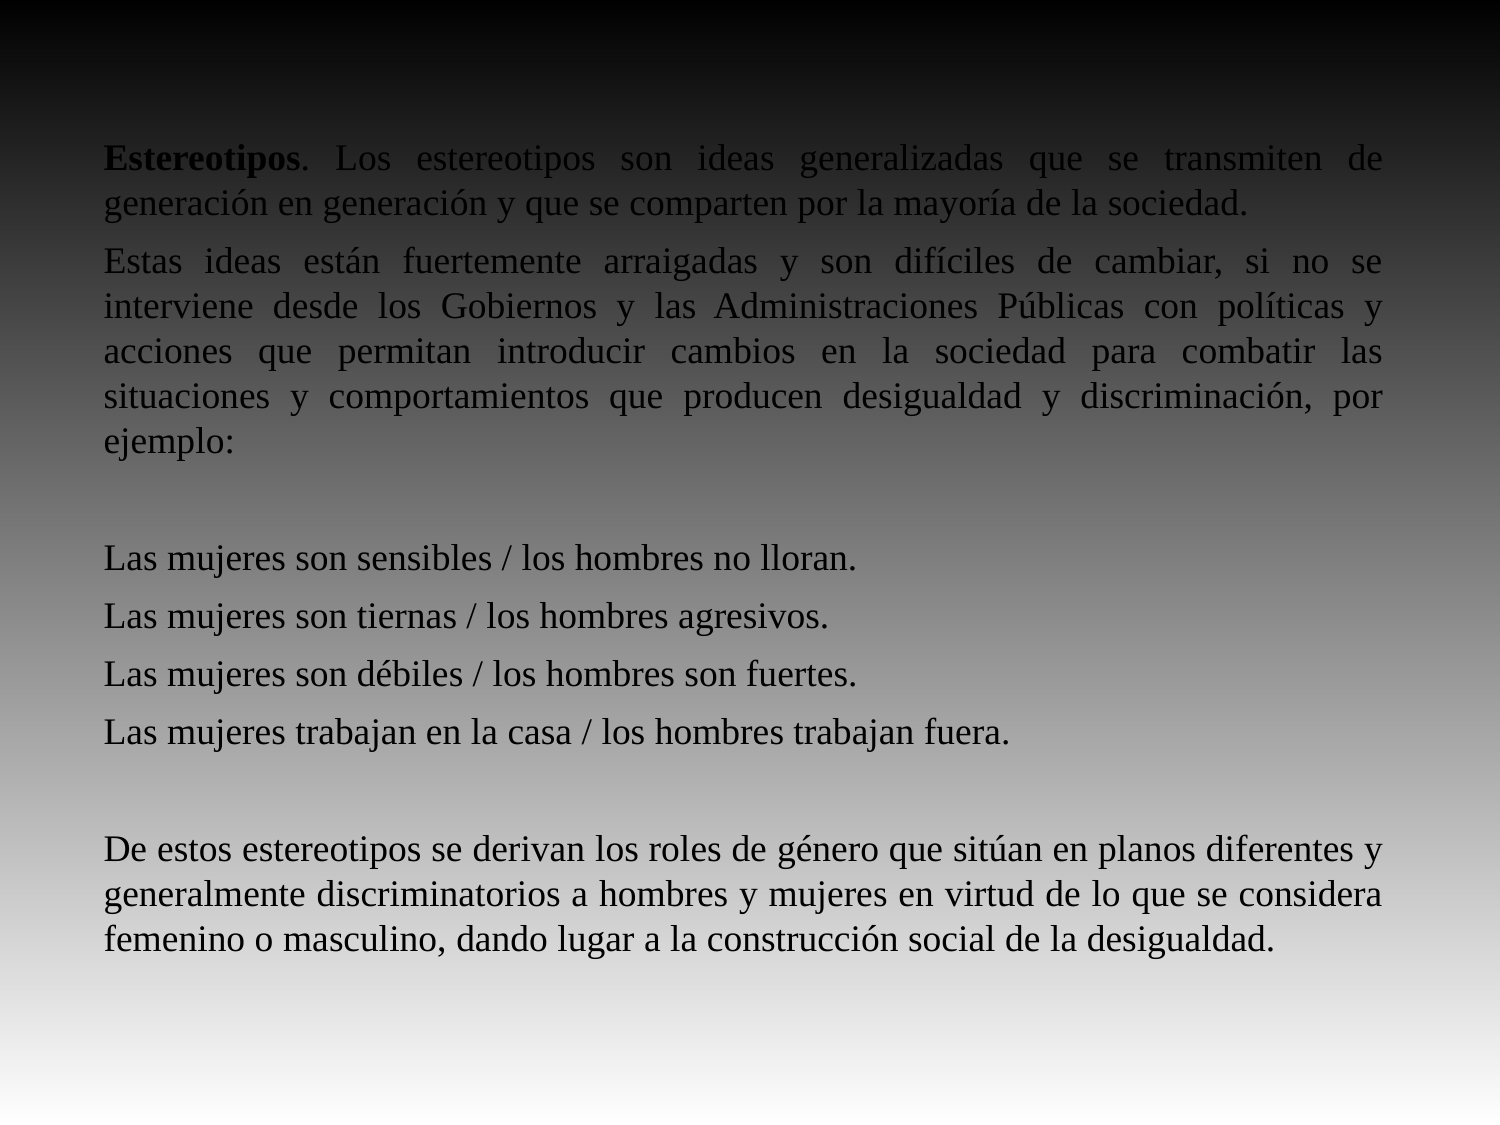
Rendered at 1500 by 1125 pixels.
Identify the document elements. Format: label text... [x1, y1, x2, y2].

text_box Estereotipos. Los estereotipos son ideas generalizadas que se transmiten de generación en generación y que se comparten por la mayoría de la sociedad. Estas ideas están fuertemente arraigadas y son difíciles de cambiar, si no se interviene desde los Gobiernos y las Administraciones Públicas con políticas y acciones que permitan introducir cambios en la sociedad para combatir las situaciones y comportamientos que producen desigualdad y discriminación, por ejemplo: Las mujeres son sensibles / los hombres no lloran. Las mujeres son tiernas / los hombres agresivos. Las mujeres son débiles / los hombres son fuertes. Las mujeres trabajan en la casa / los hombres trabajan fuera. De estos estereotipos se derivan los roles de género que sitúan en planos diferentes y generalmente discriminatorios a hombres y mujeres en virtud de lo que se considera femenino o masculino, dando lugar a la construcción social de la desigualdad. [88, 125, 1400, 1012]
